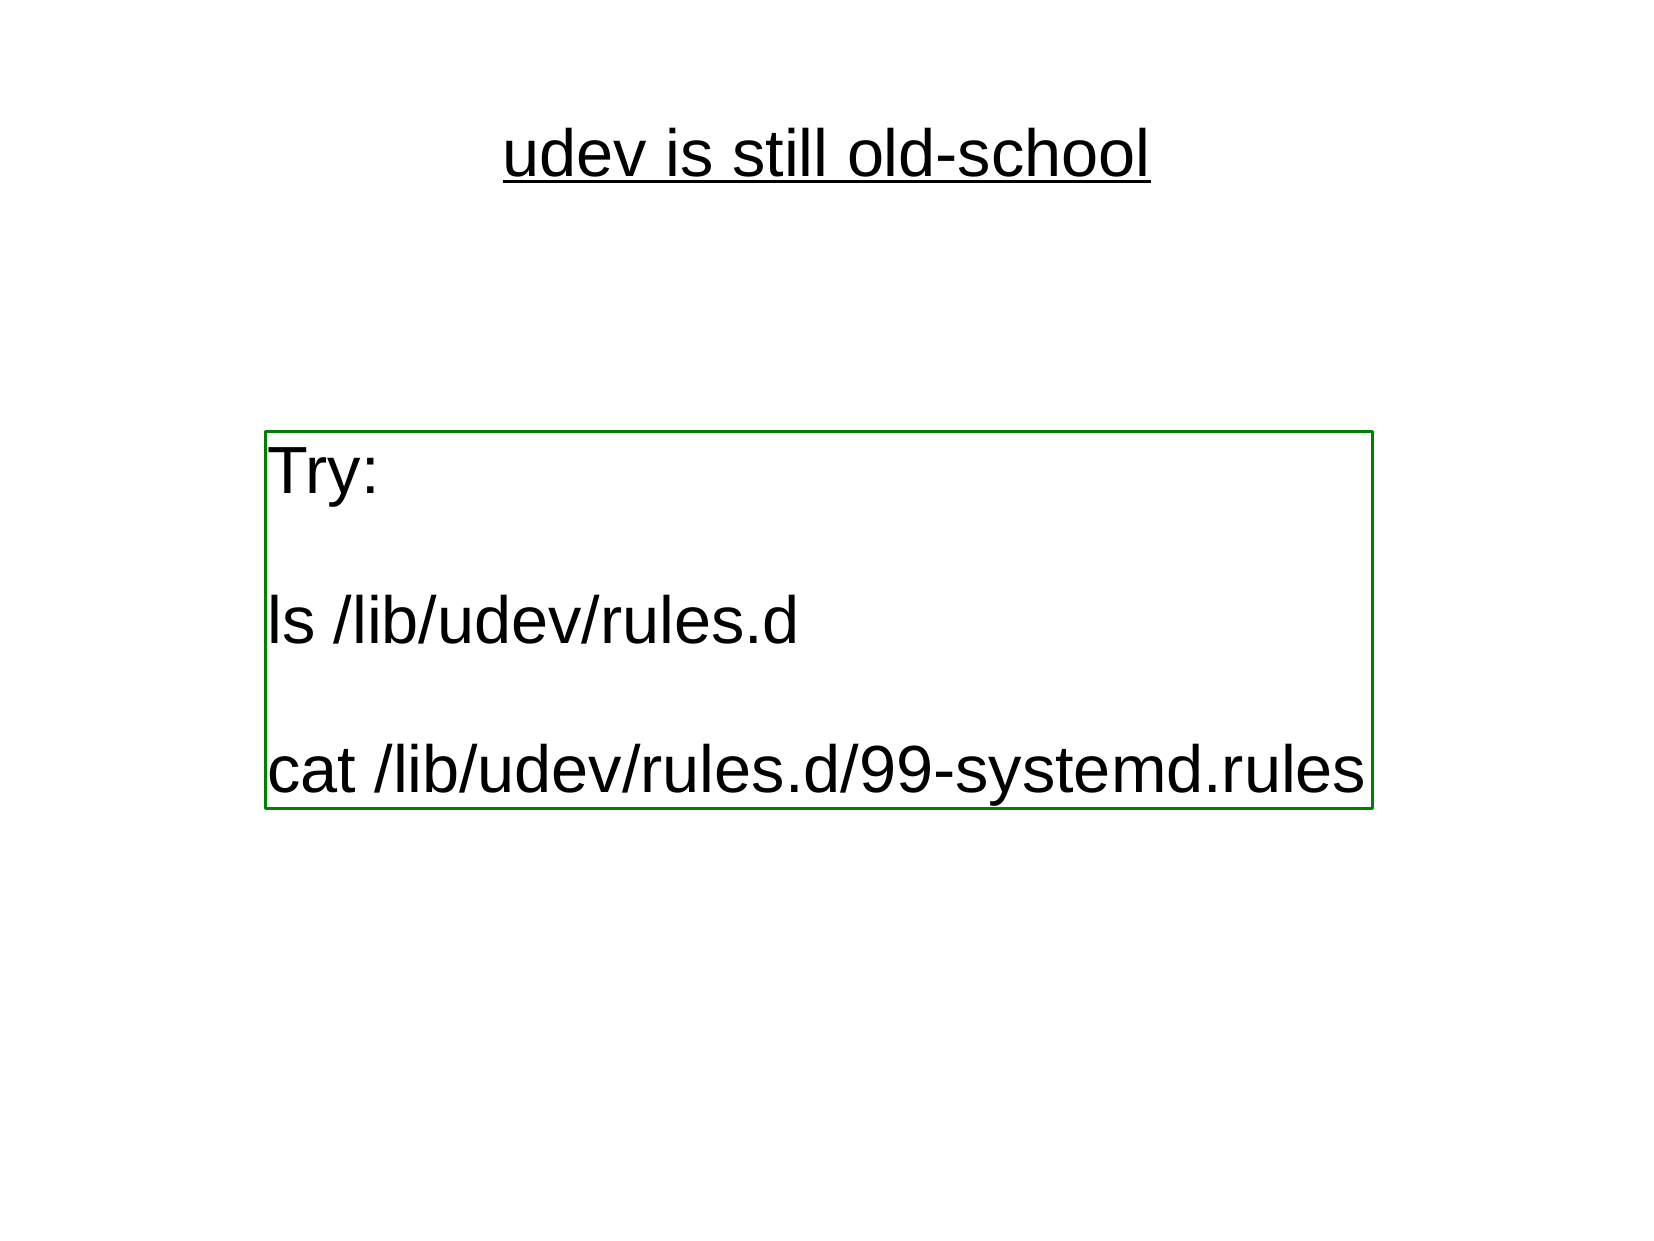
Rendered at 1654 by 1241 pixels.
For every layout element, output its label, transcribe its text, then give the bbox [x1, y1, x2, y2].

subtitle Try: ls /lib/udev/rules.d cat /lib/udev/rules.d/99-systemd.rules [265, 431, 1373, 809]
title udev is still old-school [82, 49, 1571, 257]
